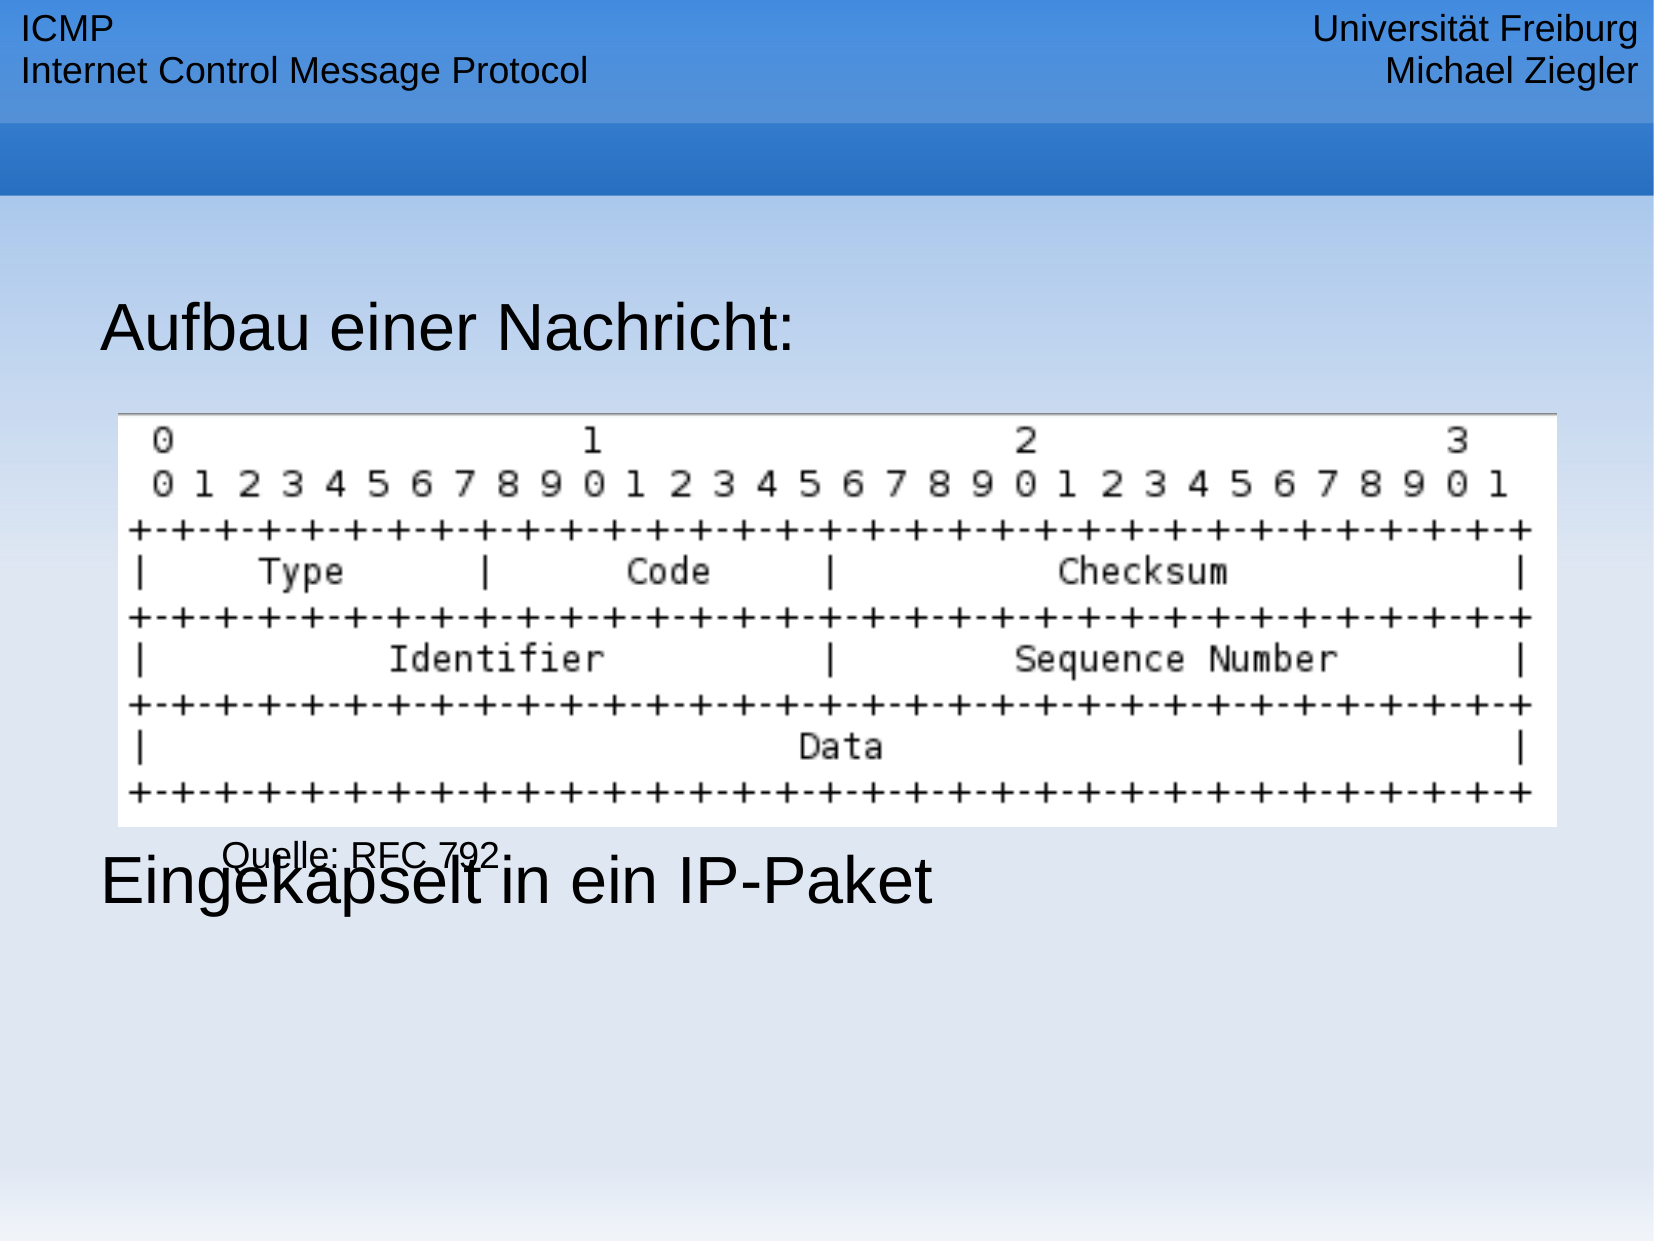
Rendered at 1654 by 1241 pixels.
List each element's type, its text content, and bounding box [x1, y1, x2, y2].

list Aufbau einer Nachricht: Eingekapselt in ein IP-Paket [82, 290, 1571, 1114]
text_box Quelle: RFC 792 [206, 826, 945, 898]
picture [0, 0, 1654, 1241]
text_box Universität Freiburg Michael Ziegler [1210, 0, 1654, 183]
text_box ICMP Internet Control Message Protocol [5, 0, 715, 183]
